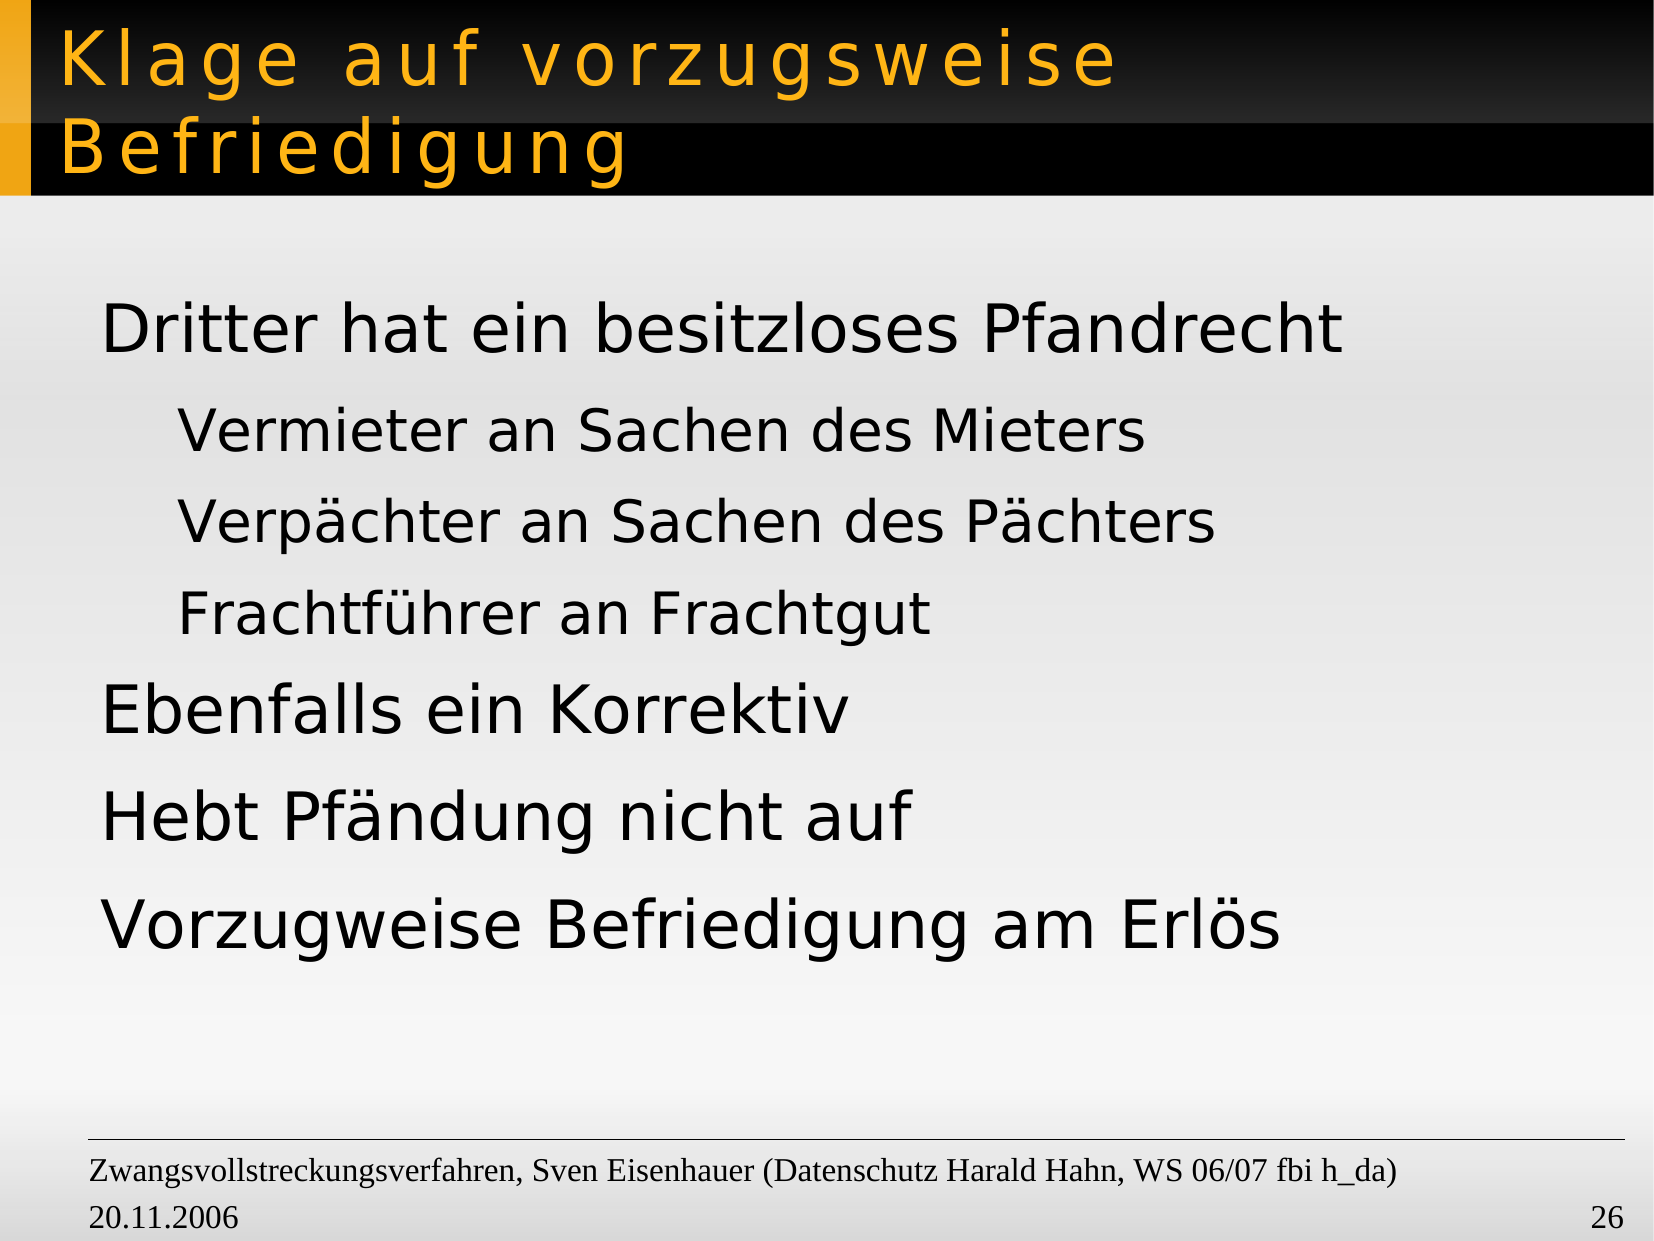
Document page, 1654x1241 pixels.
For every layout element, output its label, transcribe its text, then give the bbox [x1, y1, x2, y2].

list Dritter hat ein besitzloses Pfandrecht Vermieter an Sachen des Mieters Verpächter an Sachen des Pächters Frachtführer an Frachtgut Ebenfalls ein Korrektiv Hebt Pfändung nicht auf Vorzugweise Befriedigung am Erlös [82, 290, 1571, 1094]
picture [0, 0, 1654, 1241]
title Klage auf vorzugsweise Befriedigung [59, 16, 1270, 191]
